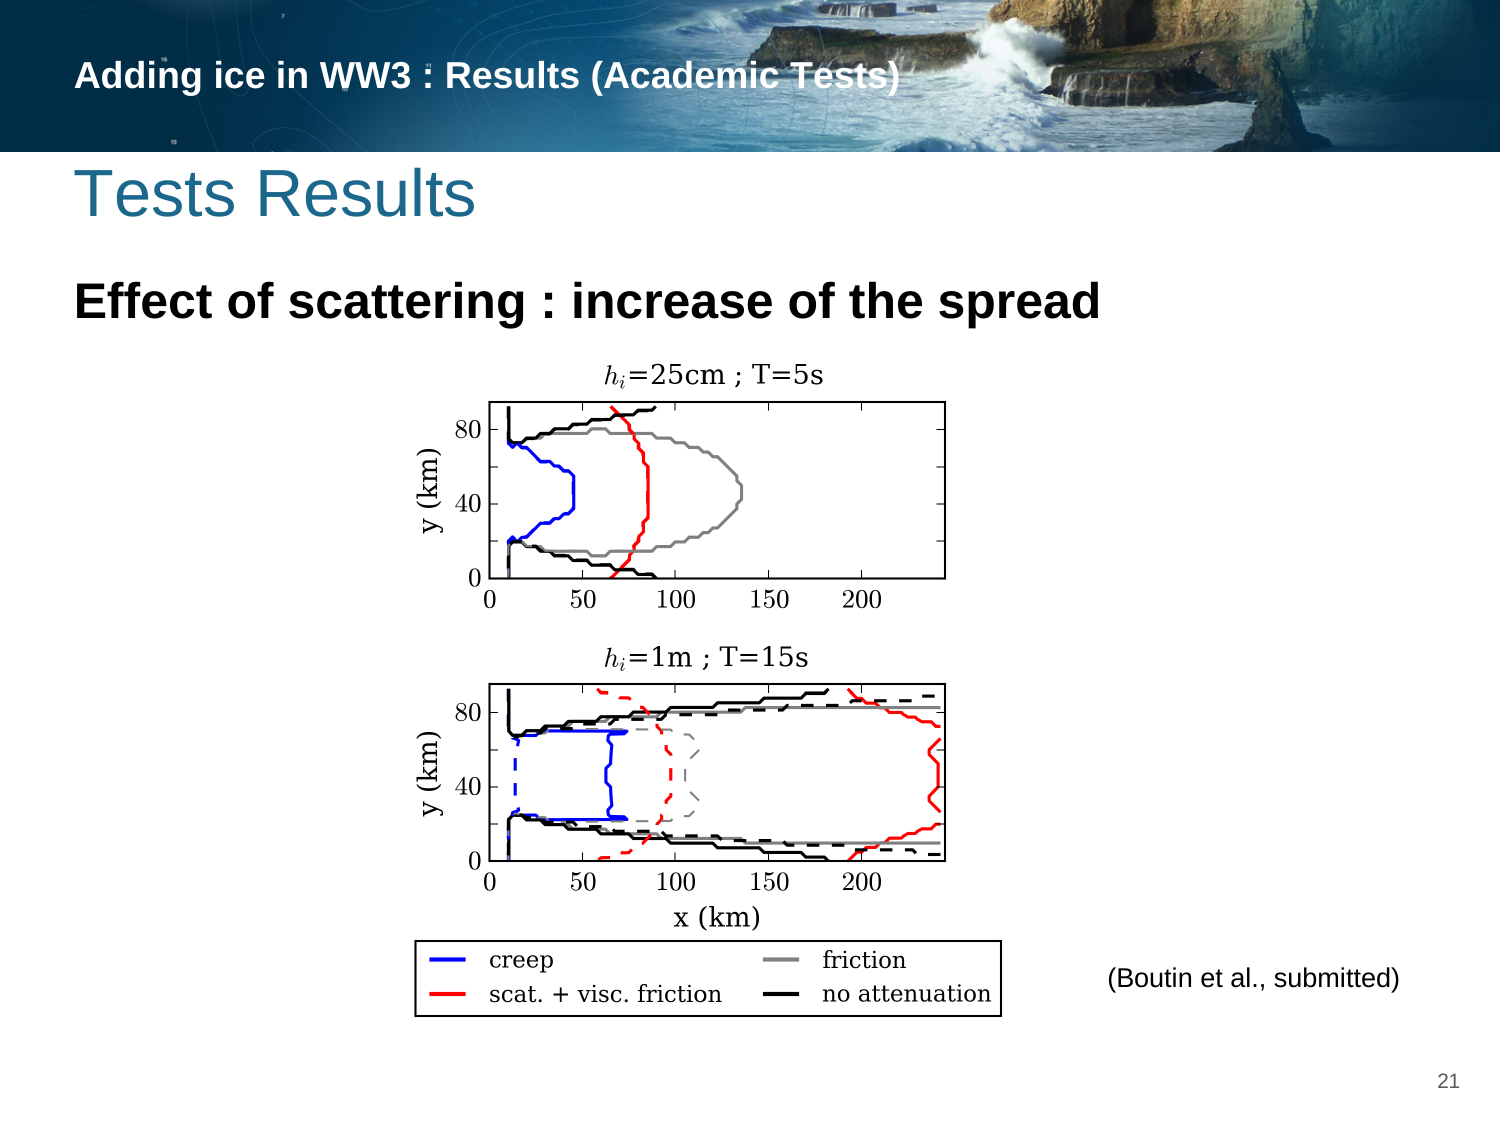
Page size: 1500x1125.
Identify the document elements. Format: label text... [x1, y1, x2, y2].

text_box Effect of scattering : increase of the spread [59, 257, 1241, 414]
title Adding ice in WW3 : Results (Academic Tests) [59, 29, 1093, 119]
title Tests Results [59, 102, 1244, 278]
picture [403, 354, 1004, 1030]
picture [0, 0, 1500, 152]
text_box (Boutin et al., submitted) [1092, 956, 1500, 1004]
